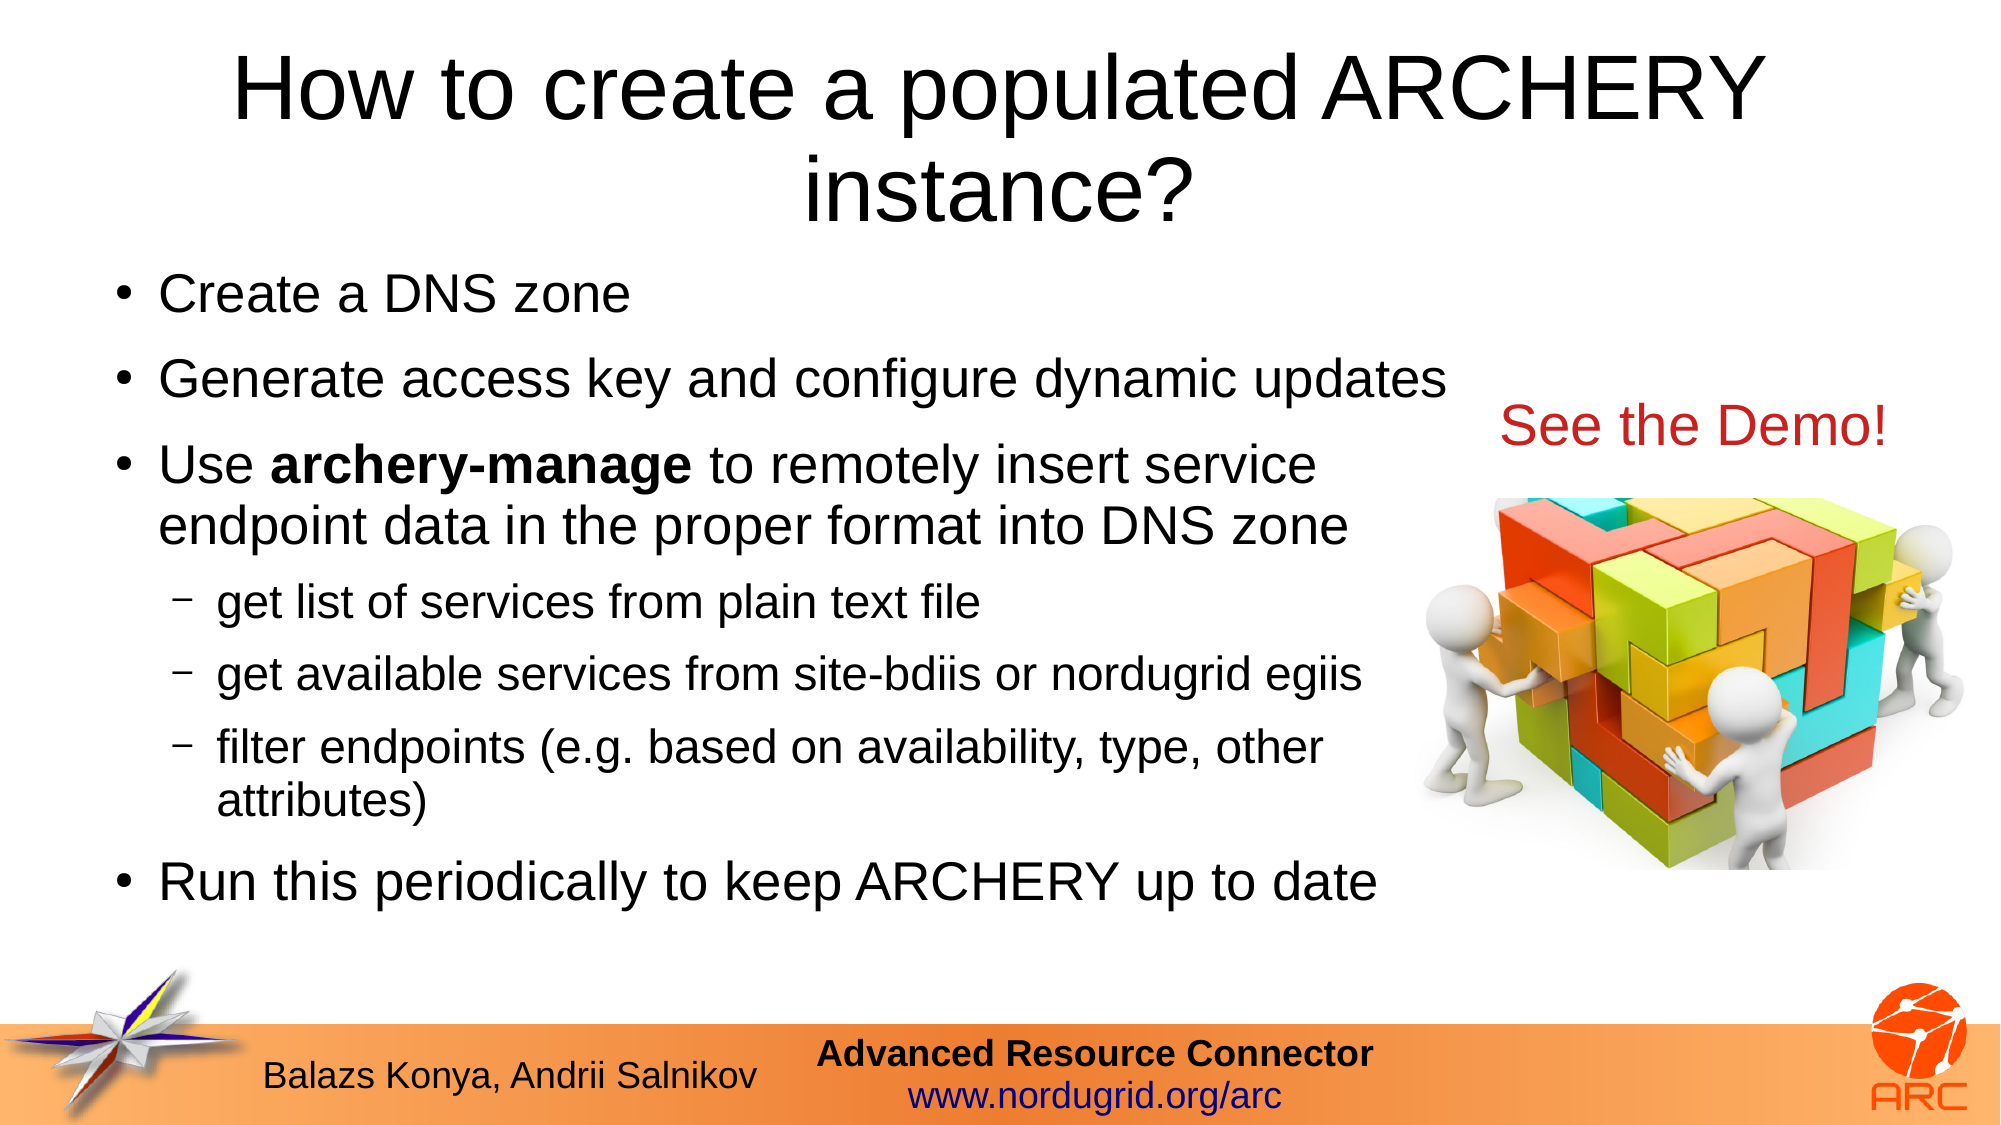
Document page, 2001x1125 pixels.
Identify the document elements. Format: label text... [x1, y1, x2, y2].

picture [0, 961, 258, 1125]
text_box See the Demo! [1485, 385, 1936, 465]
picture [1385, 498, 1981, 871]
list Create a DNS zone Generate access key and configure dynamic updates Use archery-manage to remotely insert service endpoint data in the proper format into DNS zone get list of services from plain text file get available services from site-bdiis or nordugrid egiis filter endpoints (e.g. based on availability, type, other attributes) Run this periodically to keep ARCHERY up to date [99, 263, 1471, 916]
title How to create a populated ARCHERY instance? [99, 36, 1900, 242]
picture [1845, 912, 1990, 1125]
